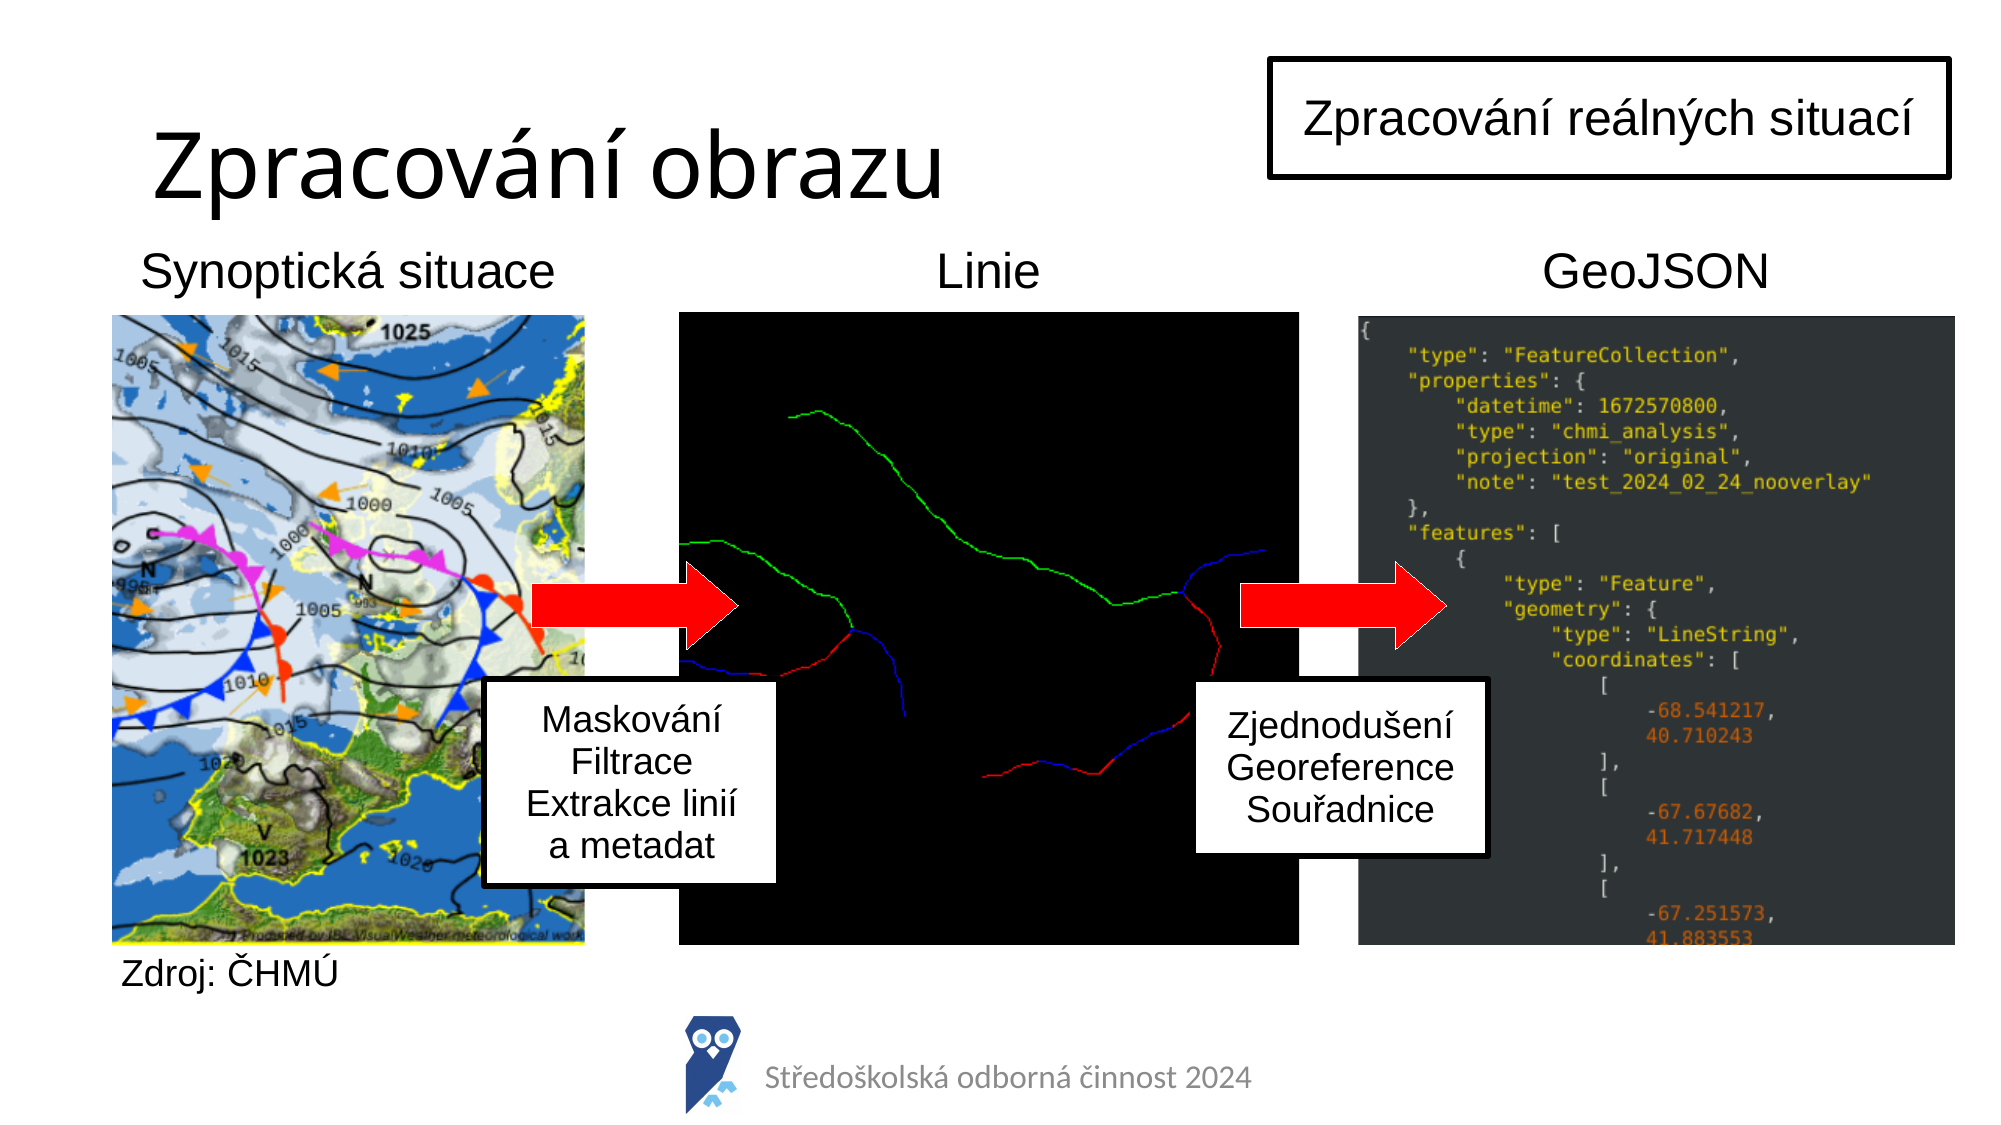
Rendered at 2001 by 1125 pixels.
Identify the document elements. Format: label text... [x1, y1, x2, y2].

text_box Zpracování reálných situací [1269, 59, 1949, 178]
text_box GeoJSON [1358, 236, 1955, 373]
text_box Synoptická situace [112, 236, 585, 373]
text_box Linie [679, 236, 1300, 373]
text_box Zjednodušení Georeference Souřadnice [1192, 679, 1489, 857]
picture [112, 373, 585, 944]
footer Středoškolská odborná činnost 2024 [748, 1044, 1269, 1105]
picture [679, 373, 1300, 945]
picture [685, 1016, 741, 1114]
text_box [1240, 561, 1447, 650]
title Zpracování obrazu [137, 59, 1863, 278]
picture [1358, 373, 1955, 945]
text_box Maskování Filtrace Extrakce linií a metadat [484, 679, 780, 886]
text_box Zdroj: ČHMÚ [106, 944, 626, 1002]
text_box [531, 561, 739, 650]
